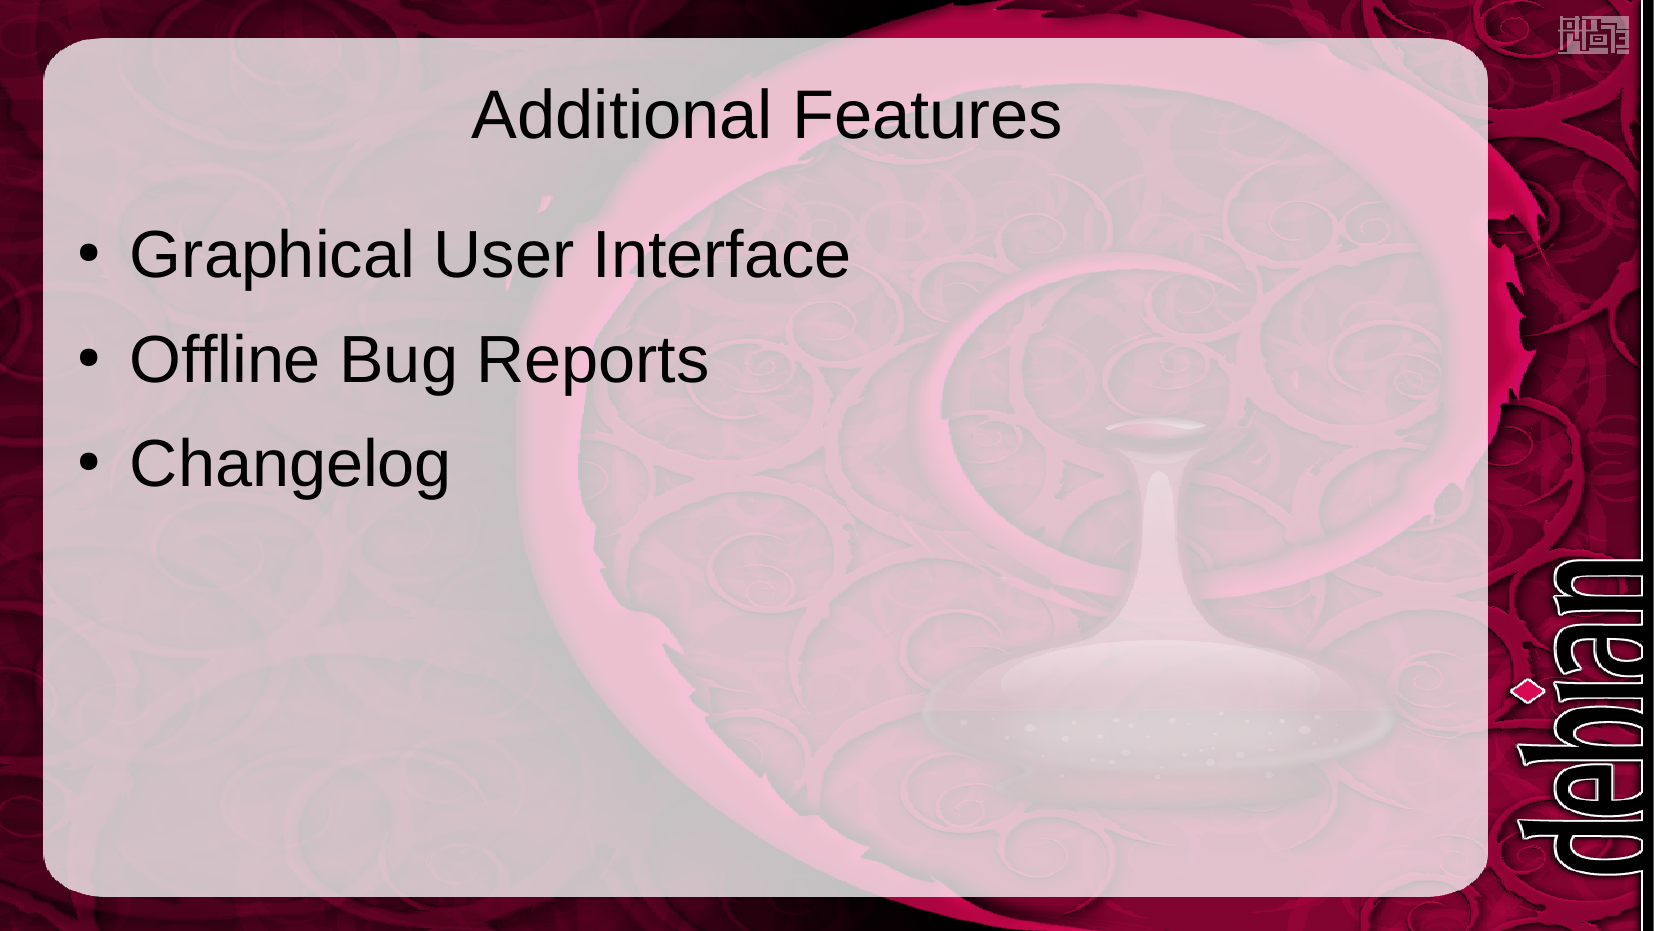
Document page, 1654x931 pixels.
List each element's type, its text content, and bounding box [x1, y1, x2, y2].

picture [0, 0, 1654, 931]
list Graphical User Interface Offline Bug Reports Changelog [59, 217, 1477, 832]
title Additional Features [59, 36, 1477, 193]
